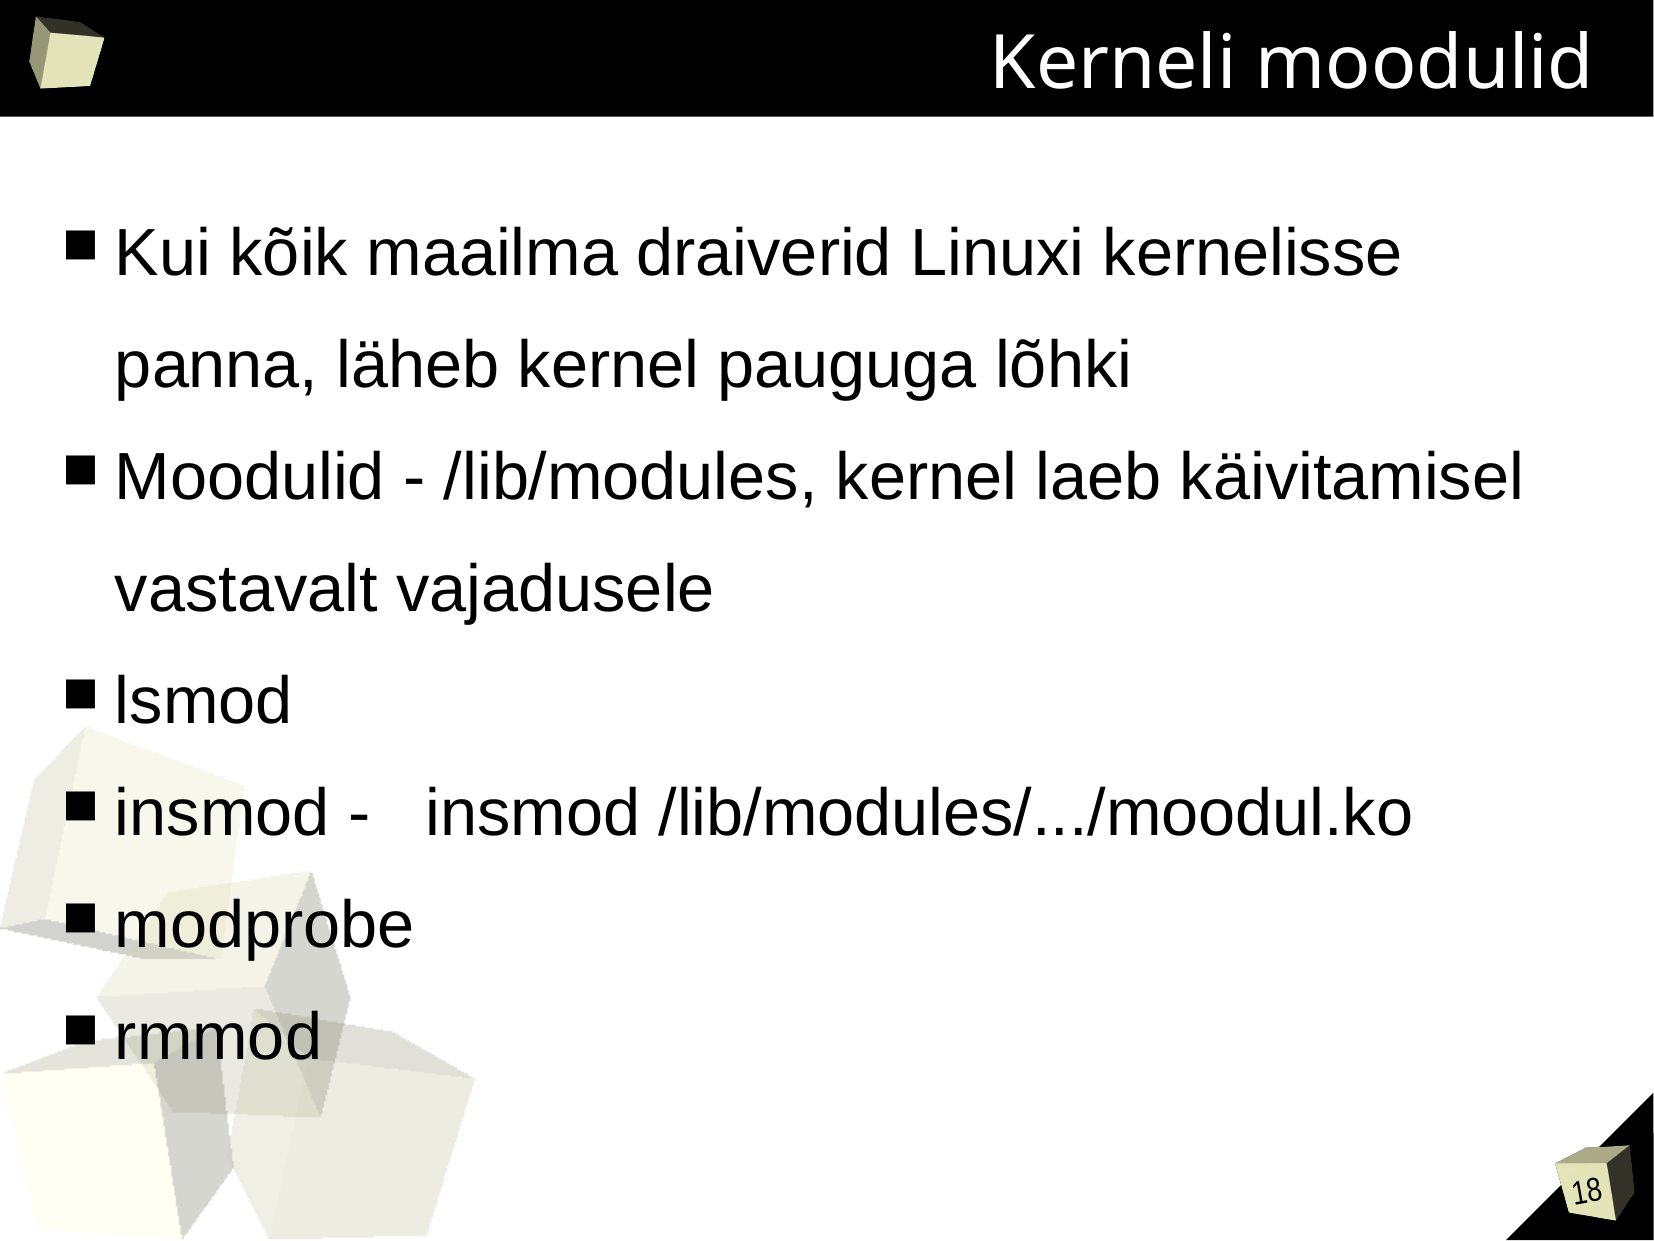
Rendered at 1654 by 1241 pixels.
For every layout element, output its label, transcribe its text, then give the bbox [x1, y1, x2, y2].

list Kui kõik maailma draiverid Linuxi kernelisse panna, läheb kernel pauguga lõhki Moodulid - /lib/modules, kernel laeb käivitamisel vastavalt vajadusele lsmod insmod - insmod /lib/modules/.../moodul.ko modprobe rmmod [44, 177, 1611, 1214]
title Kerneli moodulid [118, 0, 1595, 119]
picture [0, 726, 477, 1241]
